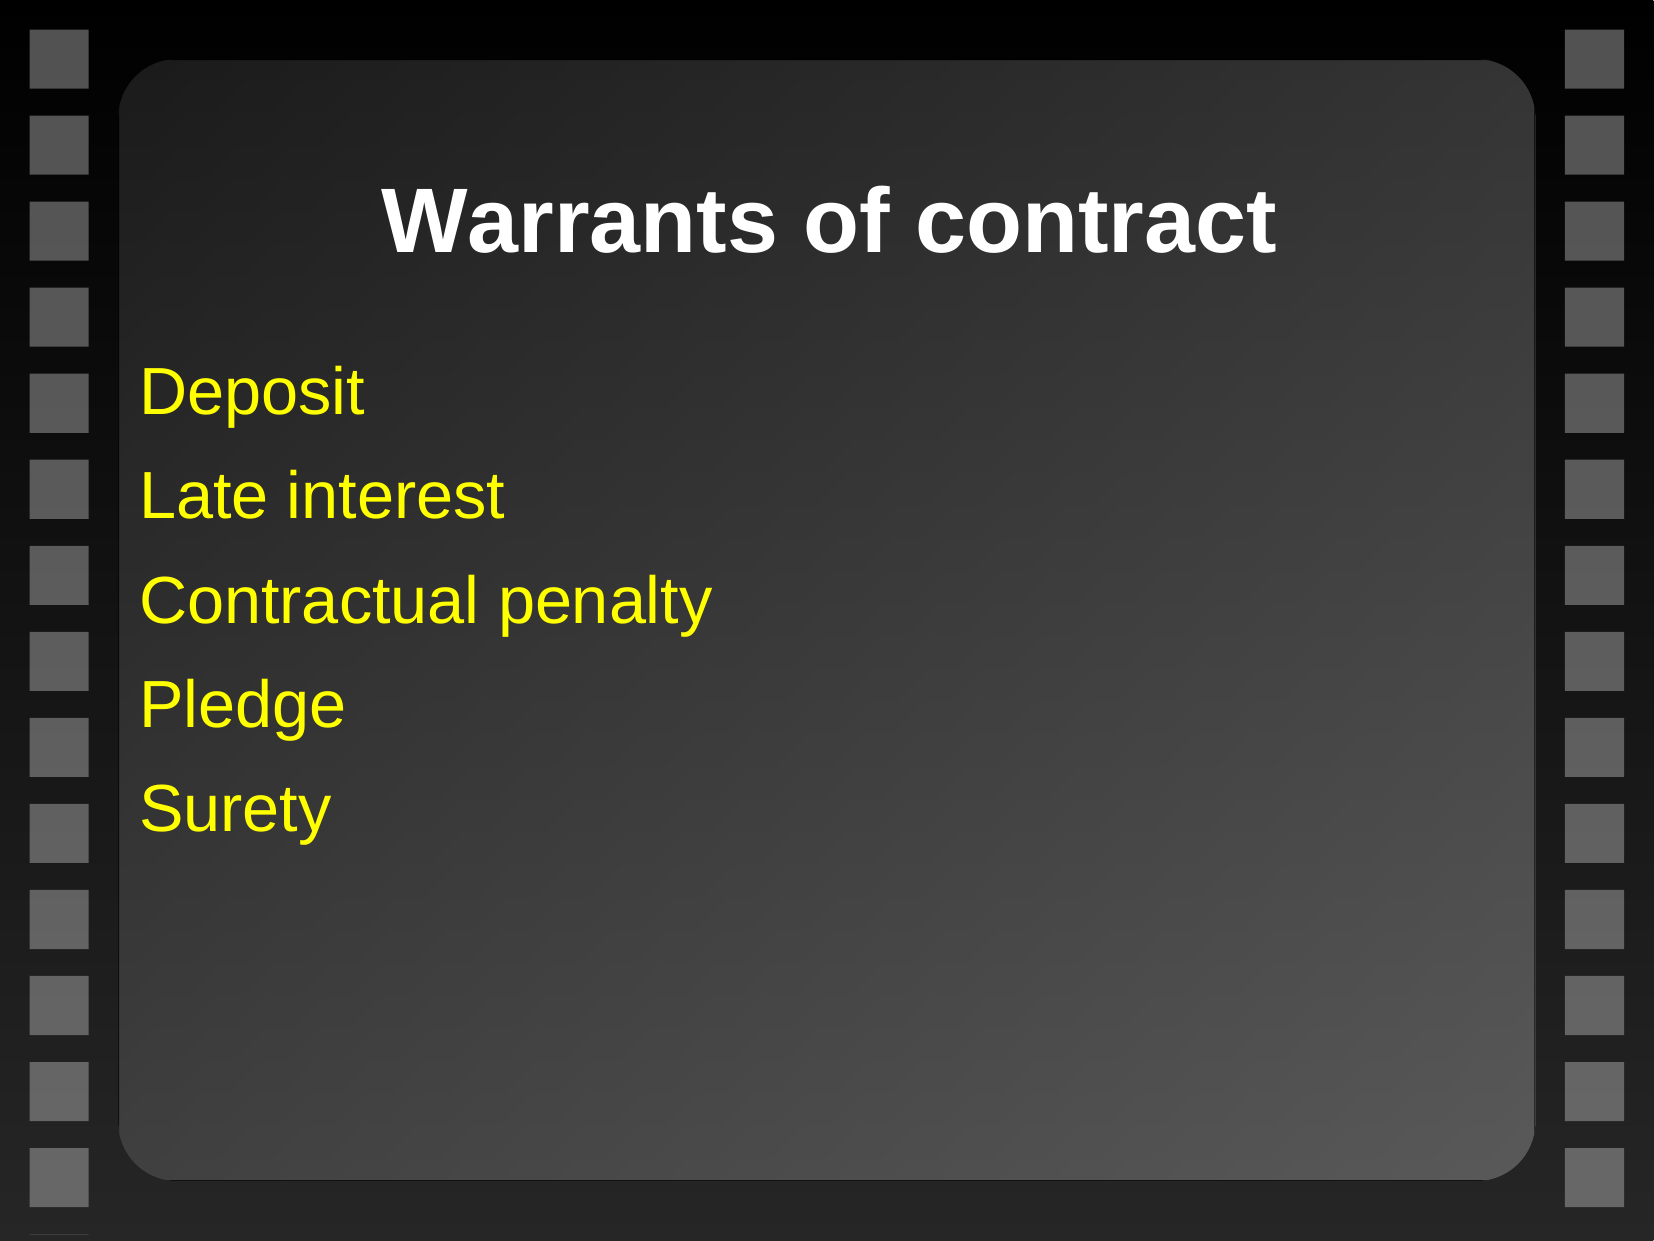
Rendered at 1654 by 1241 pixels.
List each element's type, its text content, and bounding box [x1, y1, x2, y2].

title Warrants of contract [123, 117, 1536, 325]
list Deposit Late interest Contractual penalty Pledge Surety [121, 354, 1534, 1127]
